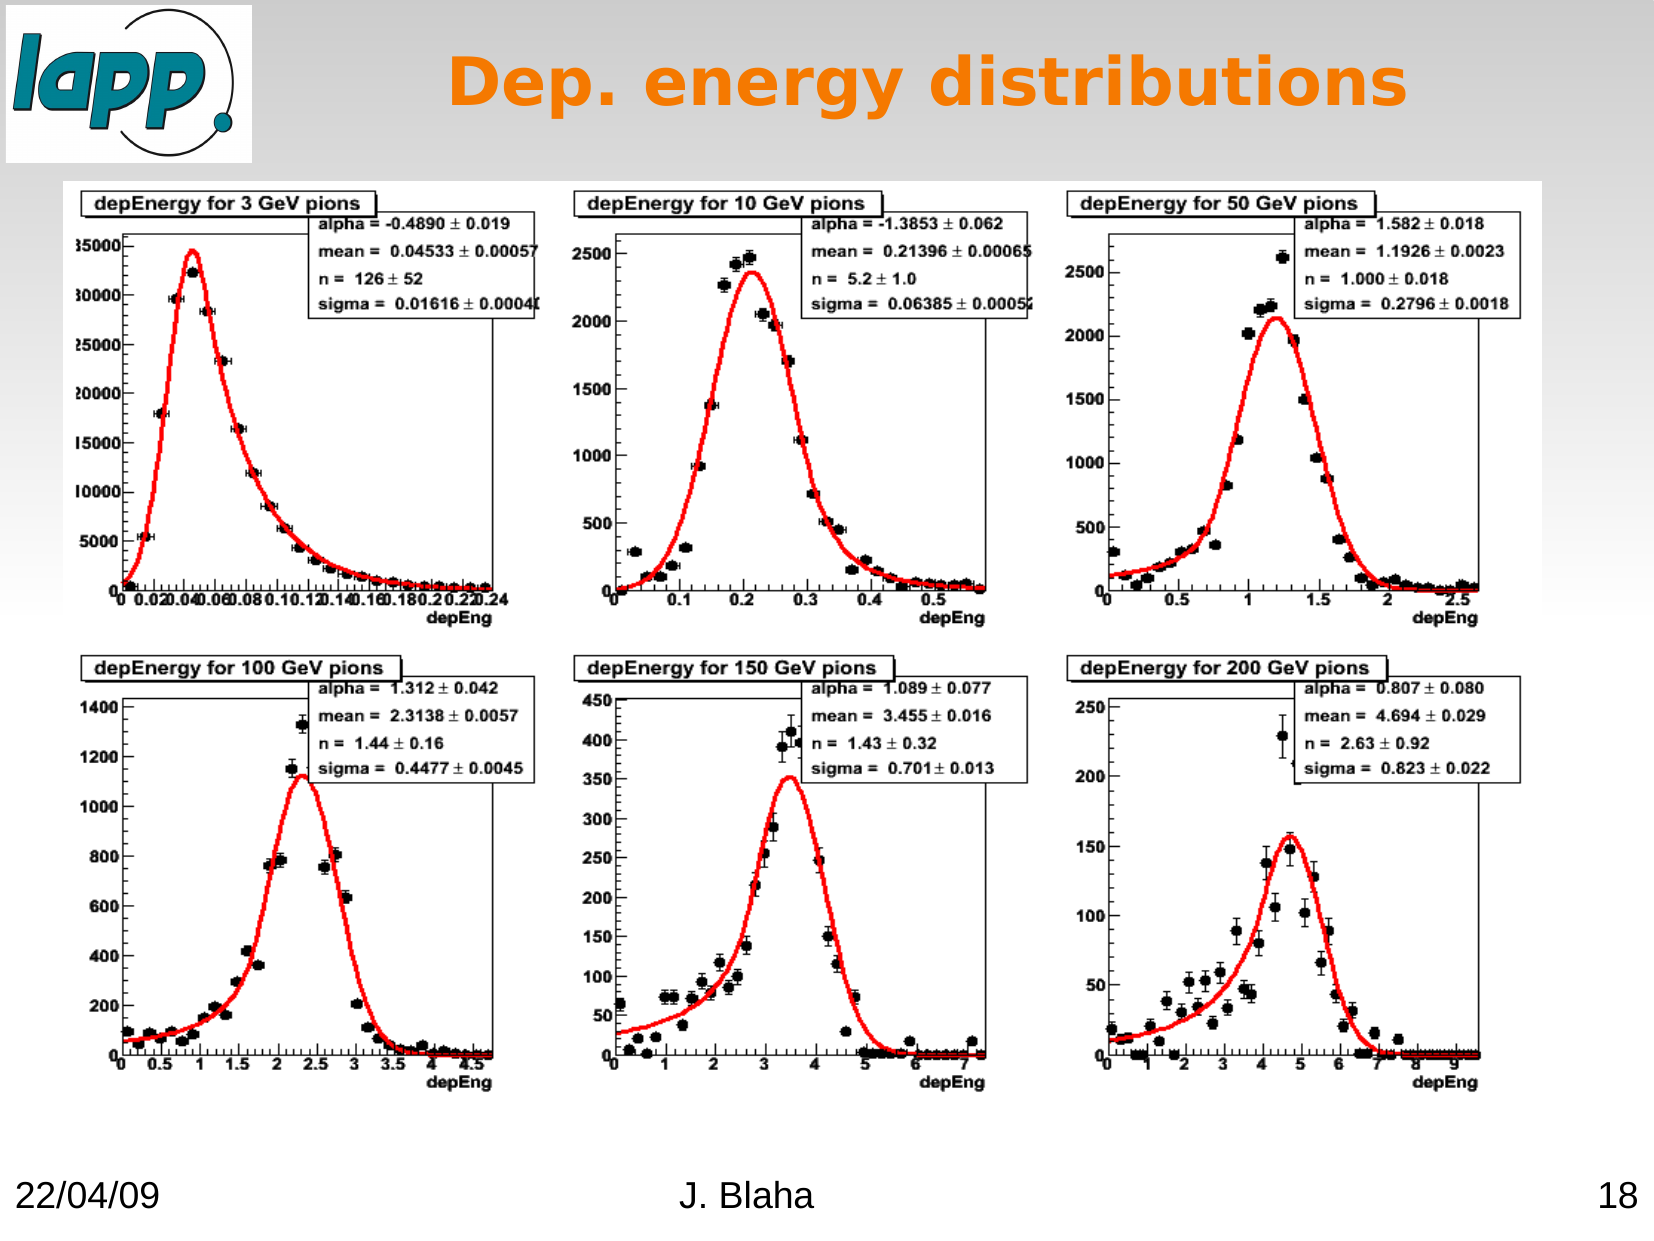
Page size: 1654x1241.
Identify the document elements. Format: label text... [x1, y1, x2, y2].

text_box 3 [1574, 1167, 1654, 1241]
title Dep. energy distributions [250, 8, 1654, 157]
picture [5, 5, 252, 163]
text_box 22/04/09 [0, 1167, 177, 1241]
picture [63, 181, 1542, 1110]
text_box J. Blaha [653, 1167, 1000, 1241]
